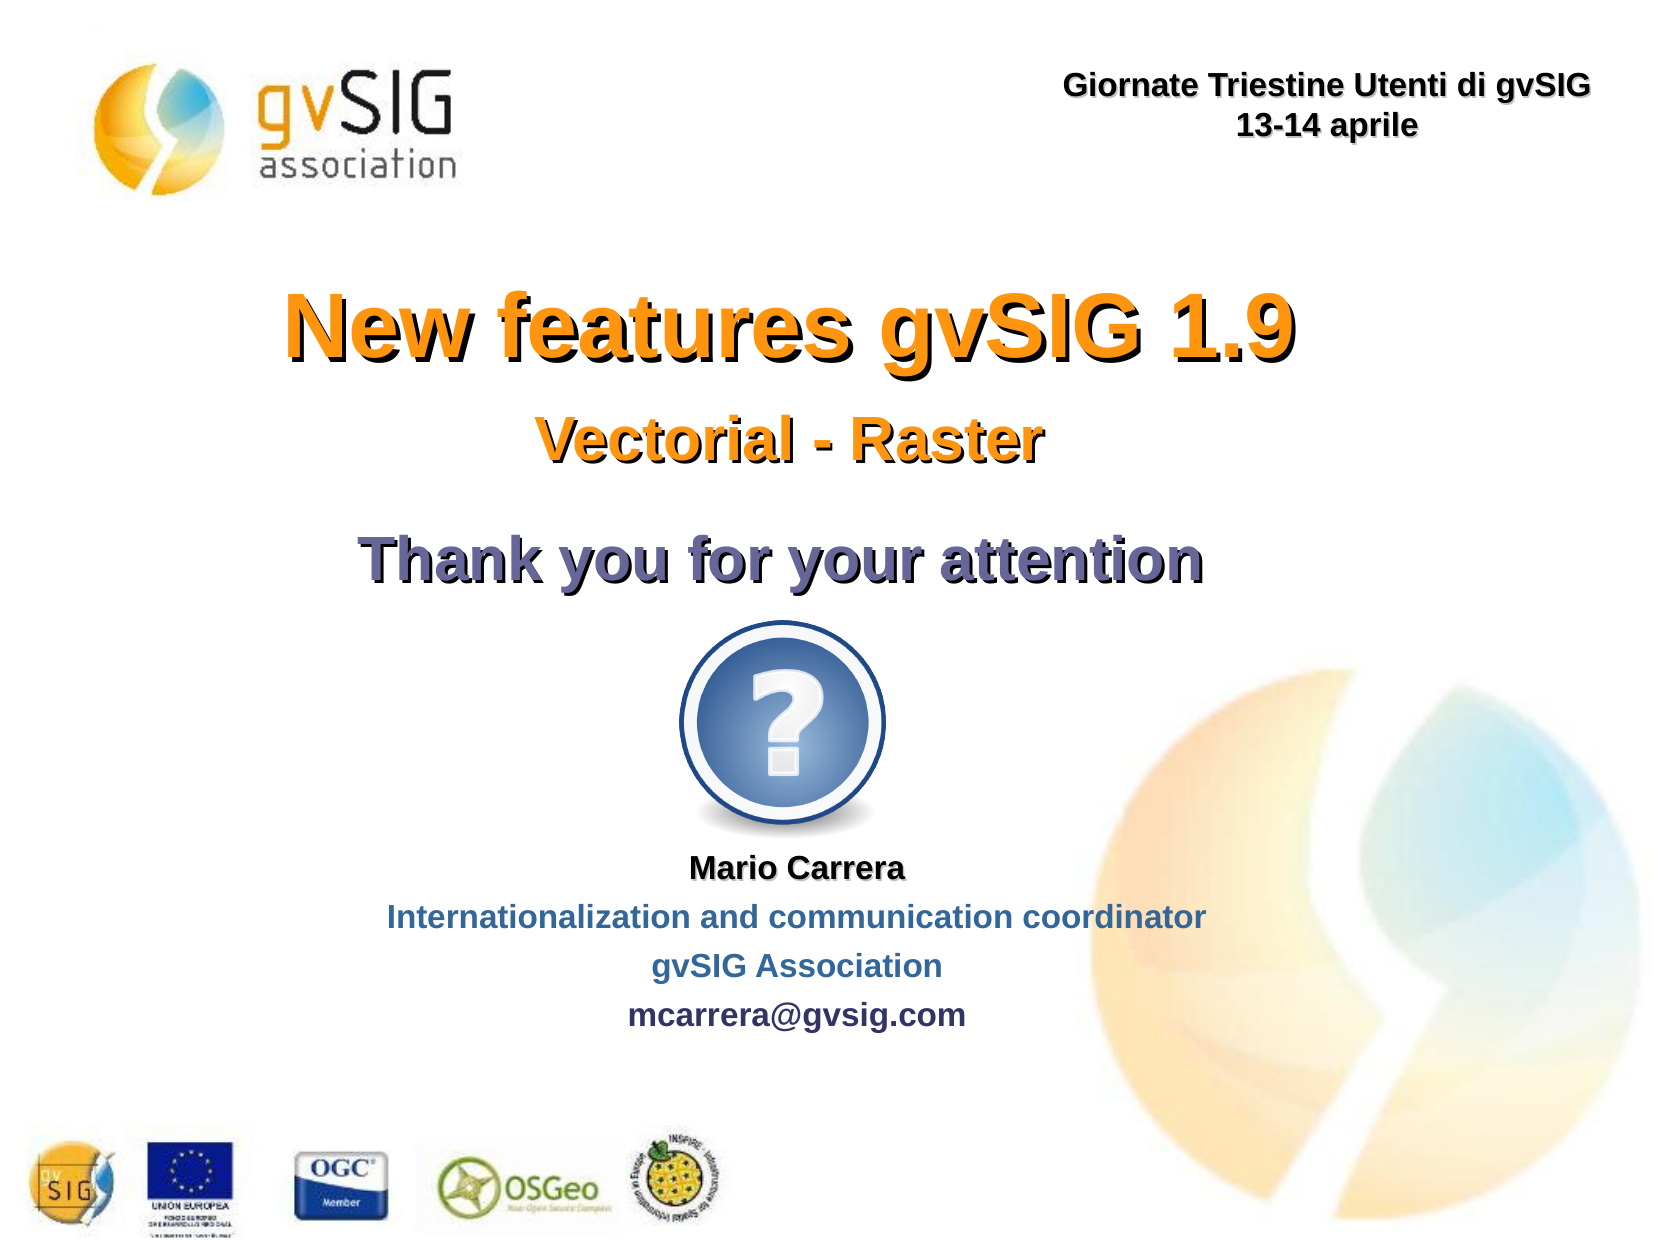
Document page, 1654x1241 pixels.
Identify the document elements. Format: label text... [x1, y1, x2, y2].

picture [1, 0, 1654, 1241]
text_box Thank you for your attention [153, 519, 1409, 810]
text_box Mario Carrera Internationalization and communication coordinator gvSIG Association mcarrera@gvsig.com [324, 842, 1270, 1091]
text_box New features gvSIG 1.9 Vectorial - Raster [162, 271, 1418, 502]
